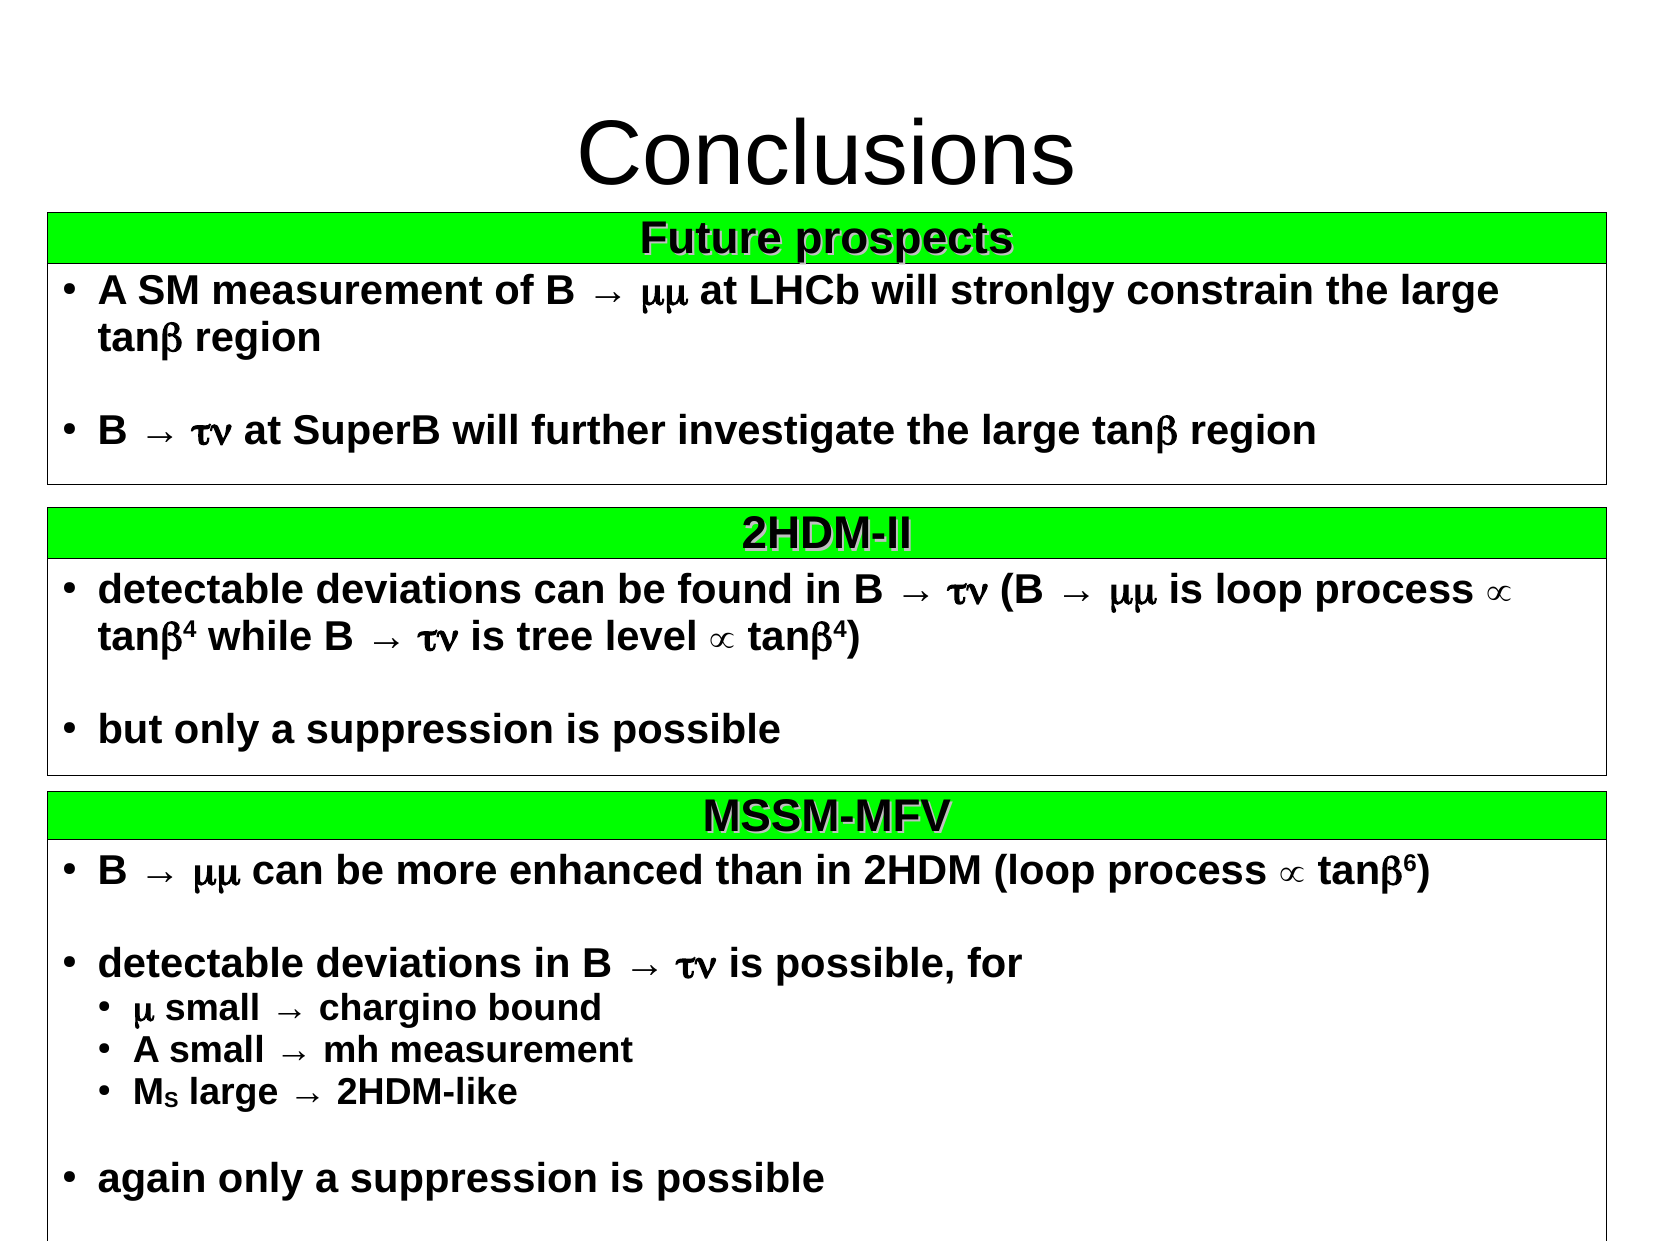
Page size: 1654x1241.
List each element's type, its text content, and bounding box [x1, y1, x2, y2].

text_box A SM measurement of B → mm at LHCb will stronlgy constrain the large tanb region B → tn at SuperB will further investigate the large tanb region [47, 264, 1607, 485]
text_box MSSM-MFV [47, 791, 1607, 840]
text_box B → mm can be more enhanced than in 2HDM (loop process µ tanb6) detectable deviations in B → tn is possible, for m small → chargino bound A small → mh measurement MS large → 2HDM-like again only a suppression is possible [47, 840, 1607, 1241]
text_box 2HDM-II [47, 507, 1607, 559]
text_box Future prospects [47, 212, 1607, 264]
title Conclusions [82, 49, 1571, 212]
text_box detectable deviations can be found in B → tn (B → mm is loop process µ tanb4 while B → tn is tree level µ tanb4) but only a suppression is possible [47, 559, 1607, 776]
